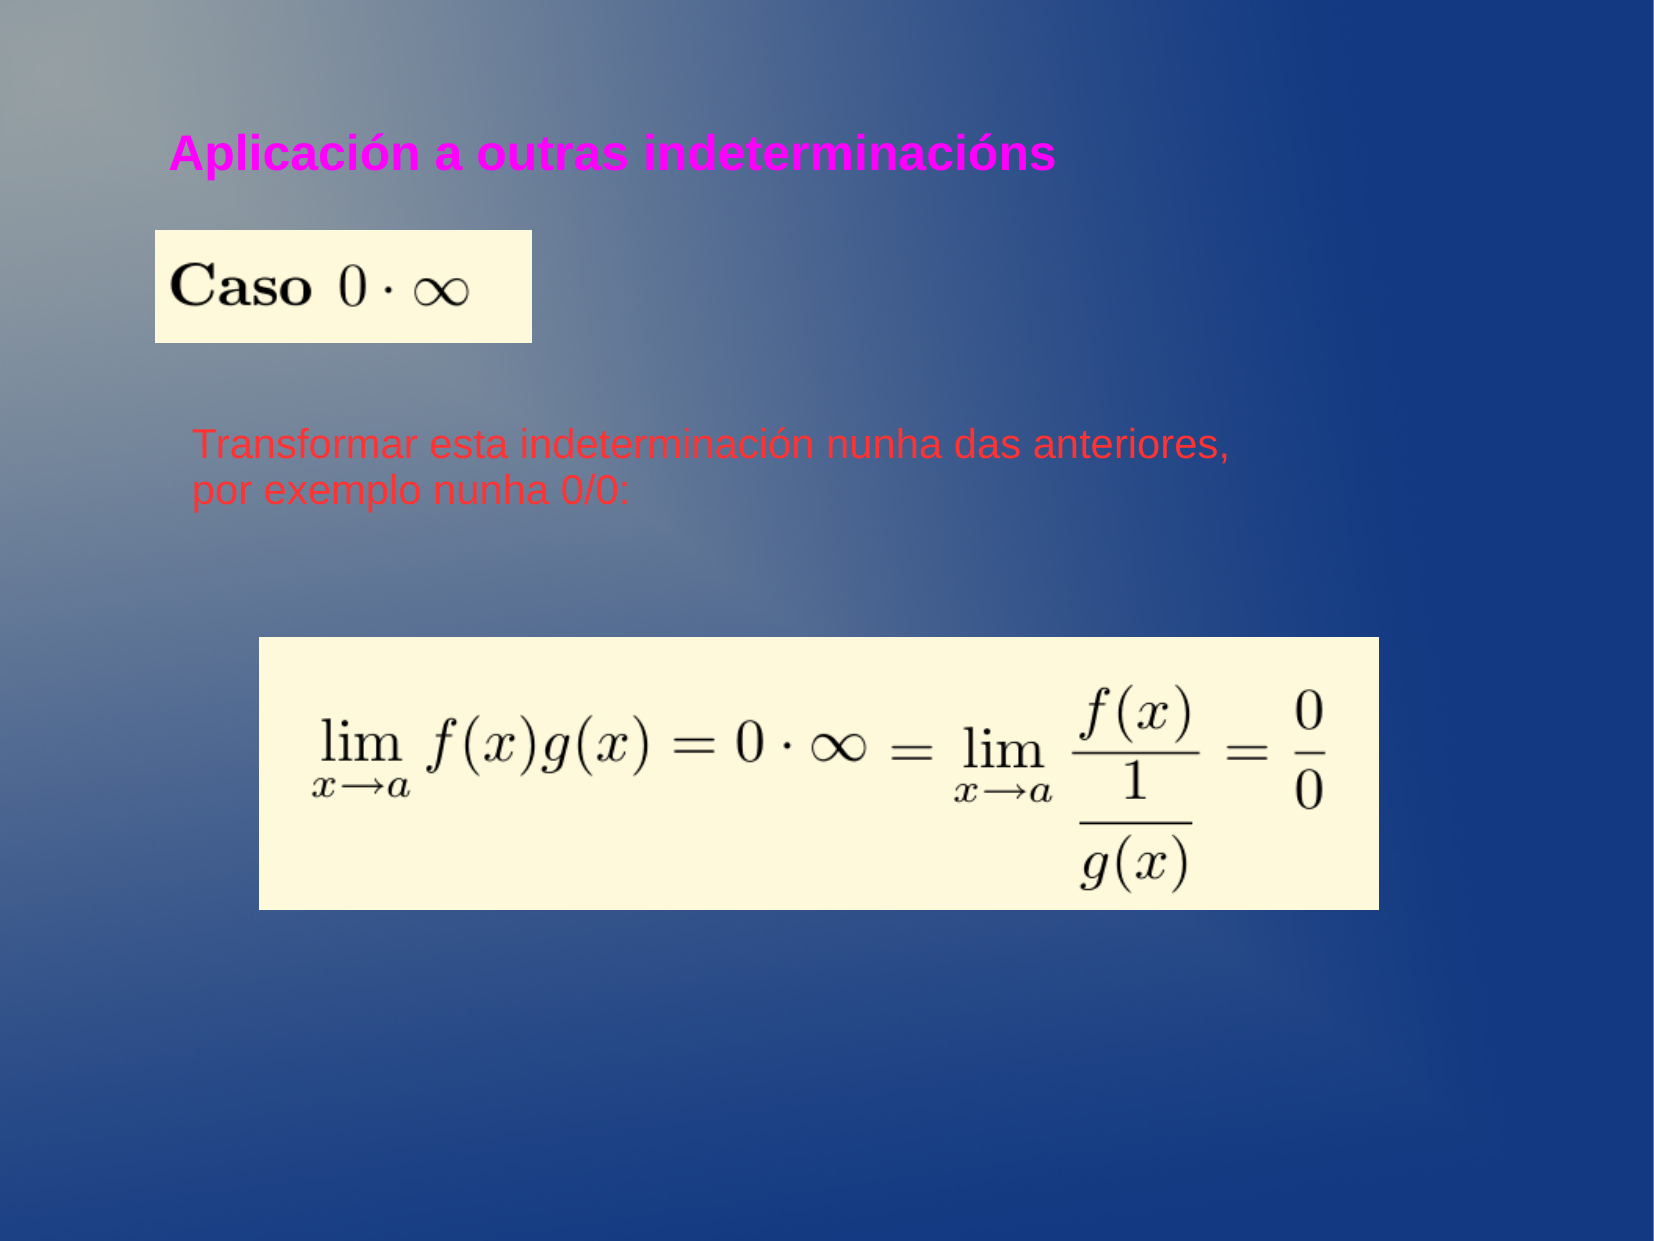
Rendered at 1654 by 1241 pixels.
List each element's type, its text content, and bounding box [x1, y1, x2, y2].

picture [0, 0, 1654, 1241]
text_box Transformar esta indeterminación nunha das anteriores, por exemplo nunha 0/0: [177, 413, 1258, 522]
text_box Aplicación a outras indeterminacións [153, 118, 1087, 189]
